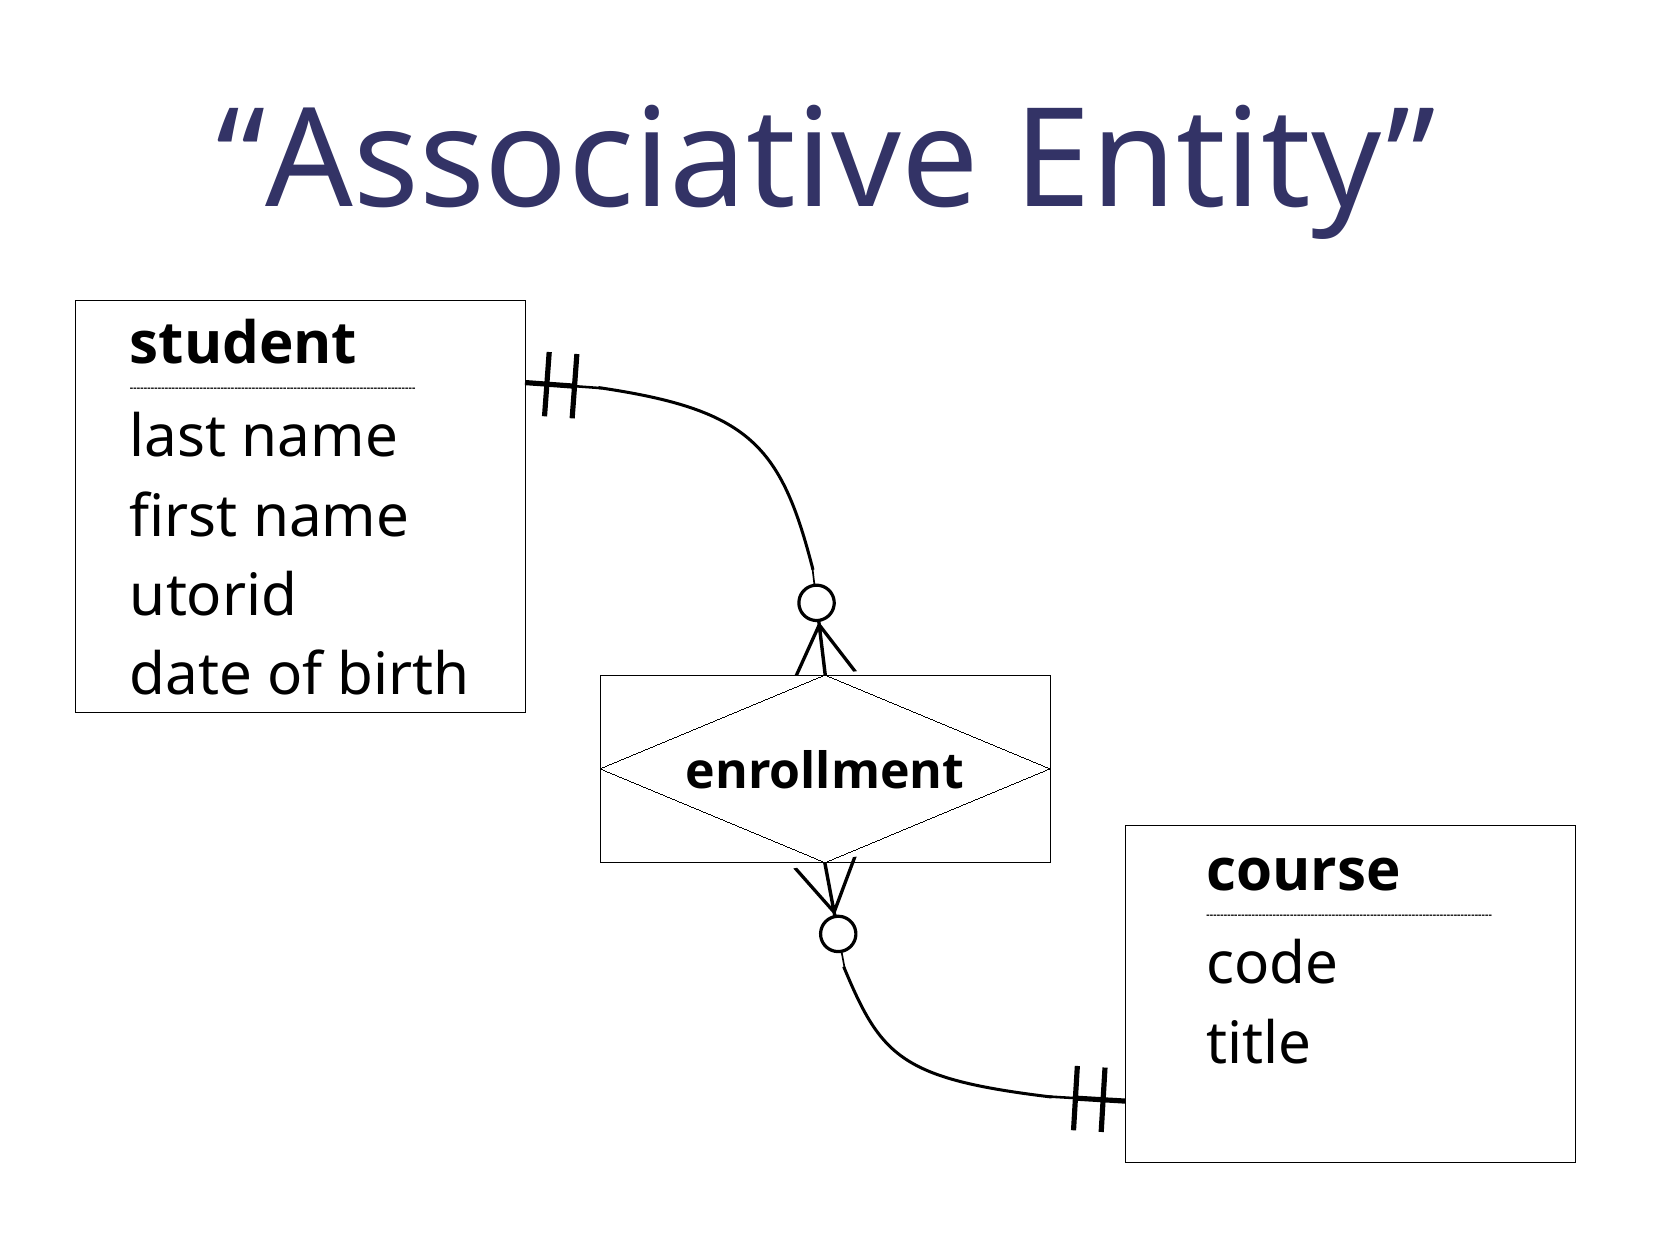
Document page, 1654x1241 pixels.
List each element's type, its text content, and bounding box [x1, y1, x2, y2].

text_box [600, 770, 823, 863]
text_box [600, 675, 822, 768]
text_box course ---------------------------------------------------------------------------------- code title [1125, 825, 1576, 1163]
text_box [828, 675, 1051, 768]
text_box student ---------------------------------------------------------------------------------- last name first name utorid date of birth [75, 300, 526, 713]
text_box enrollment [600, 674, 1051, 862]
title “Associative Entity” [82, 56, 1571, 250]
text_box [827, 769, 1051, 863]
